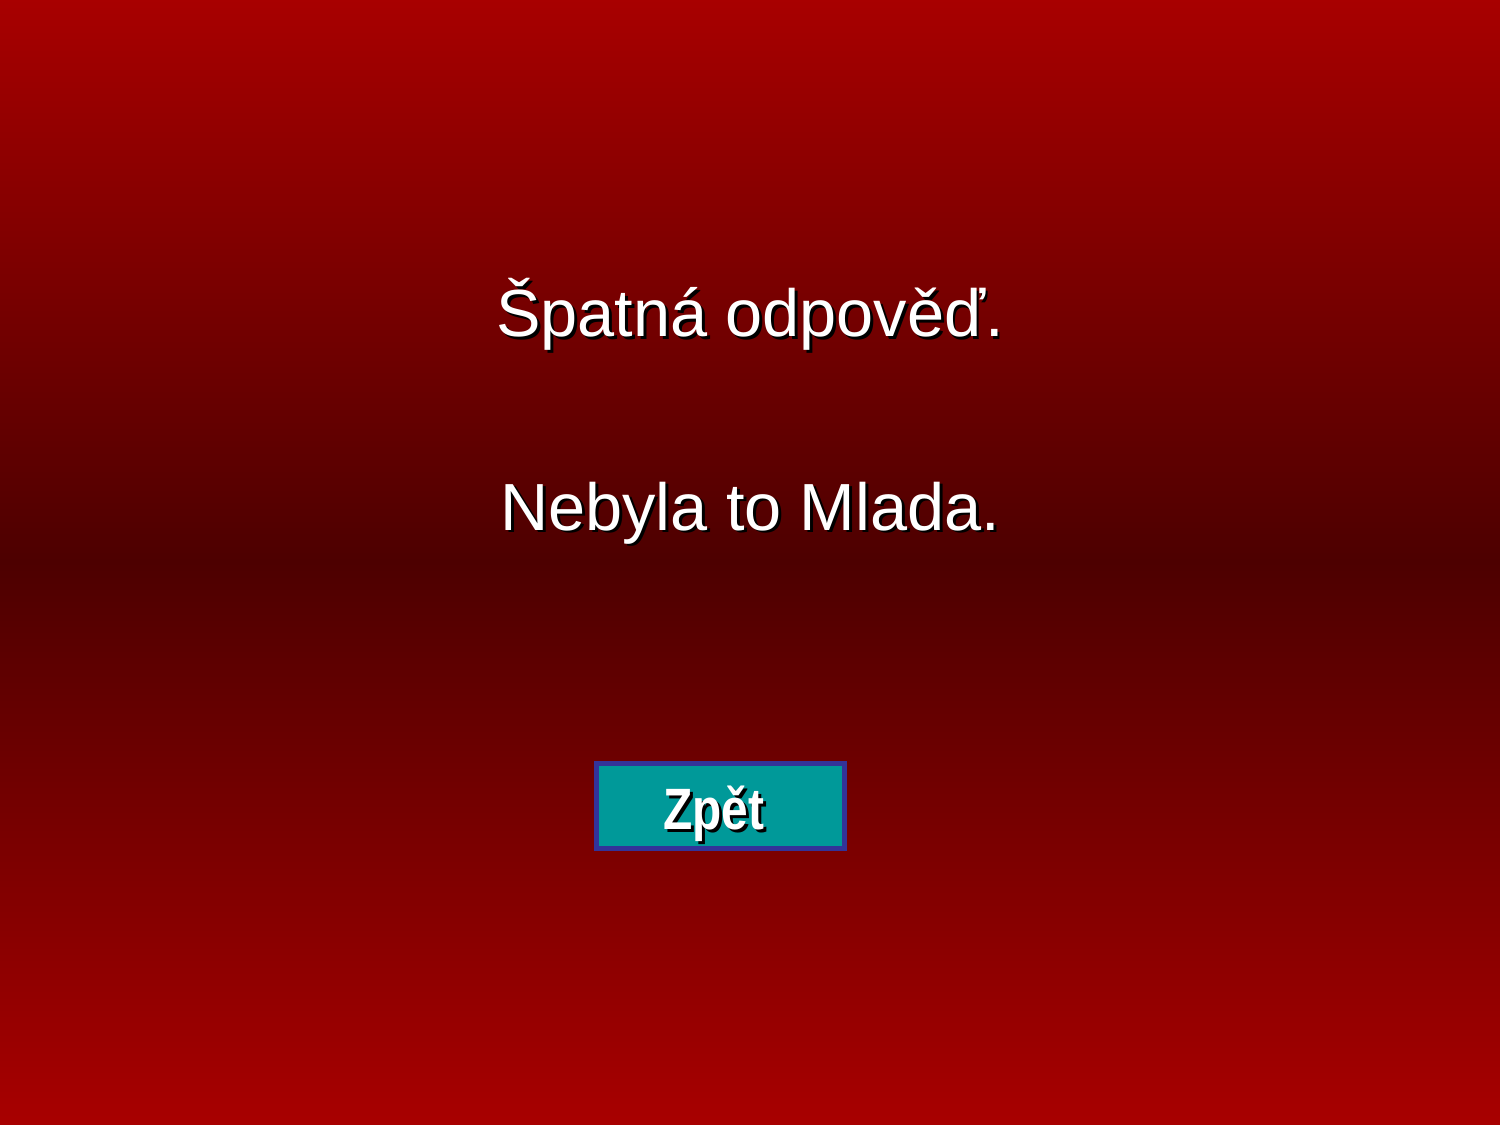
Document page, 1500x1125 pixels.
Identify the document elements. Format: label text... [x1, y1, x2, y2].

list Špatná odpověď. Nebyla to Mlada. [75, 262, 1426, 1006]
text_box Zpět [596, 763, 845, 849]
